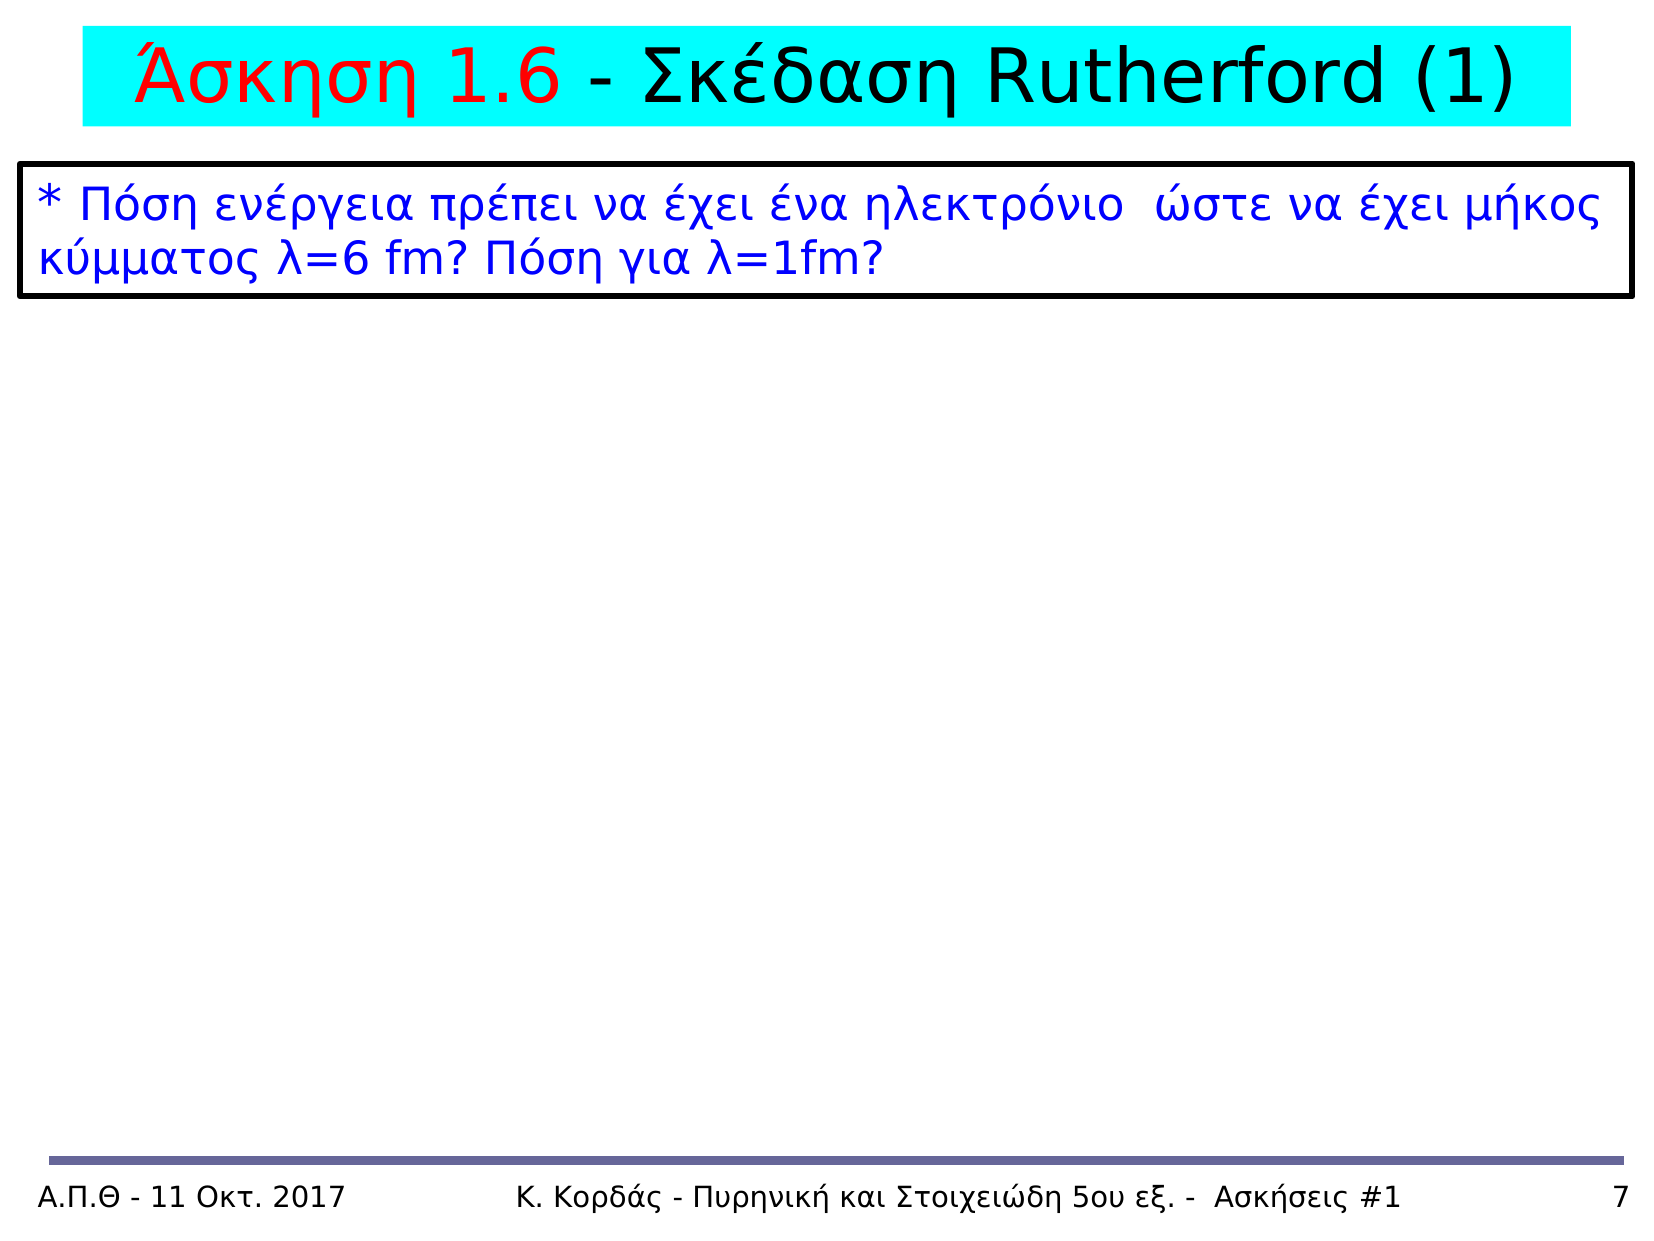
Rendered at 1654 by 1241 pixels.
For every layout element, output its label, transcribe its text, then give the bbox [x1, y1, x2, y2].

title Άσκηση 1.6 - Σκέδαση Rutherford (1) [82, 25, 1571, 127]
text_box * Πόση ενέργεια πρέπει να έχει ένα ηλεκτρόνιο ώστε να έχει μήκος κύμματος λ=6 fm? Πόση για λ=1fm? [19, 163, 1633, 297]
